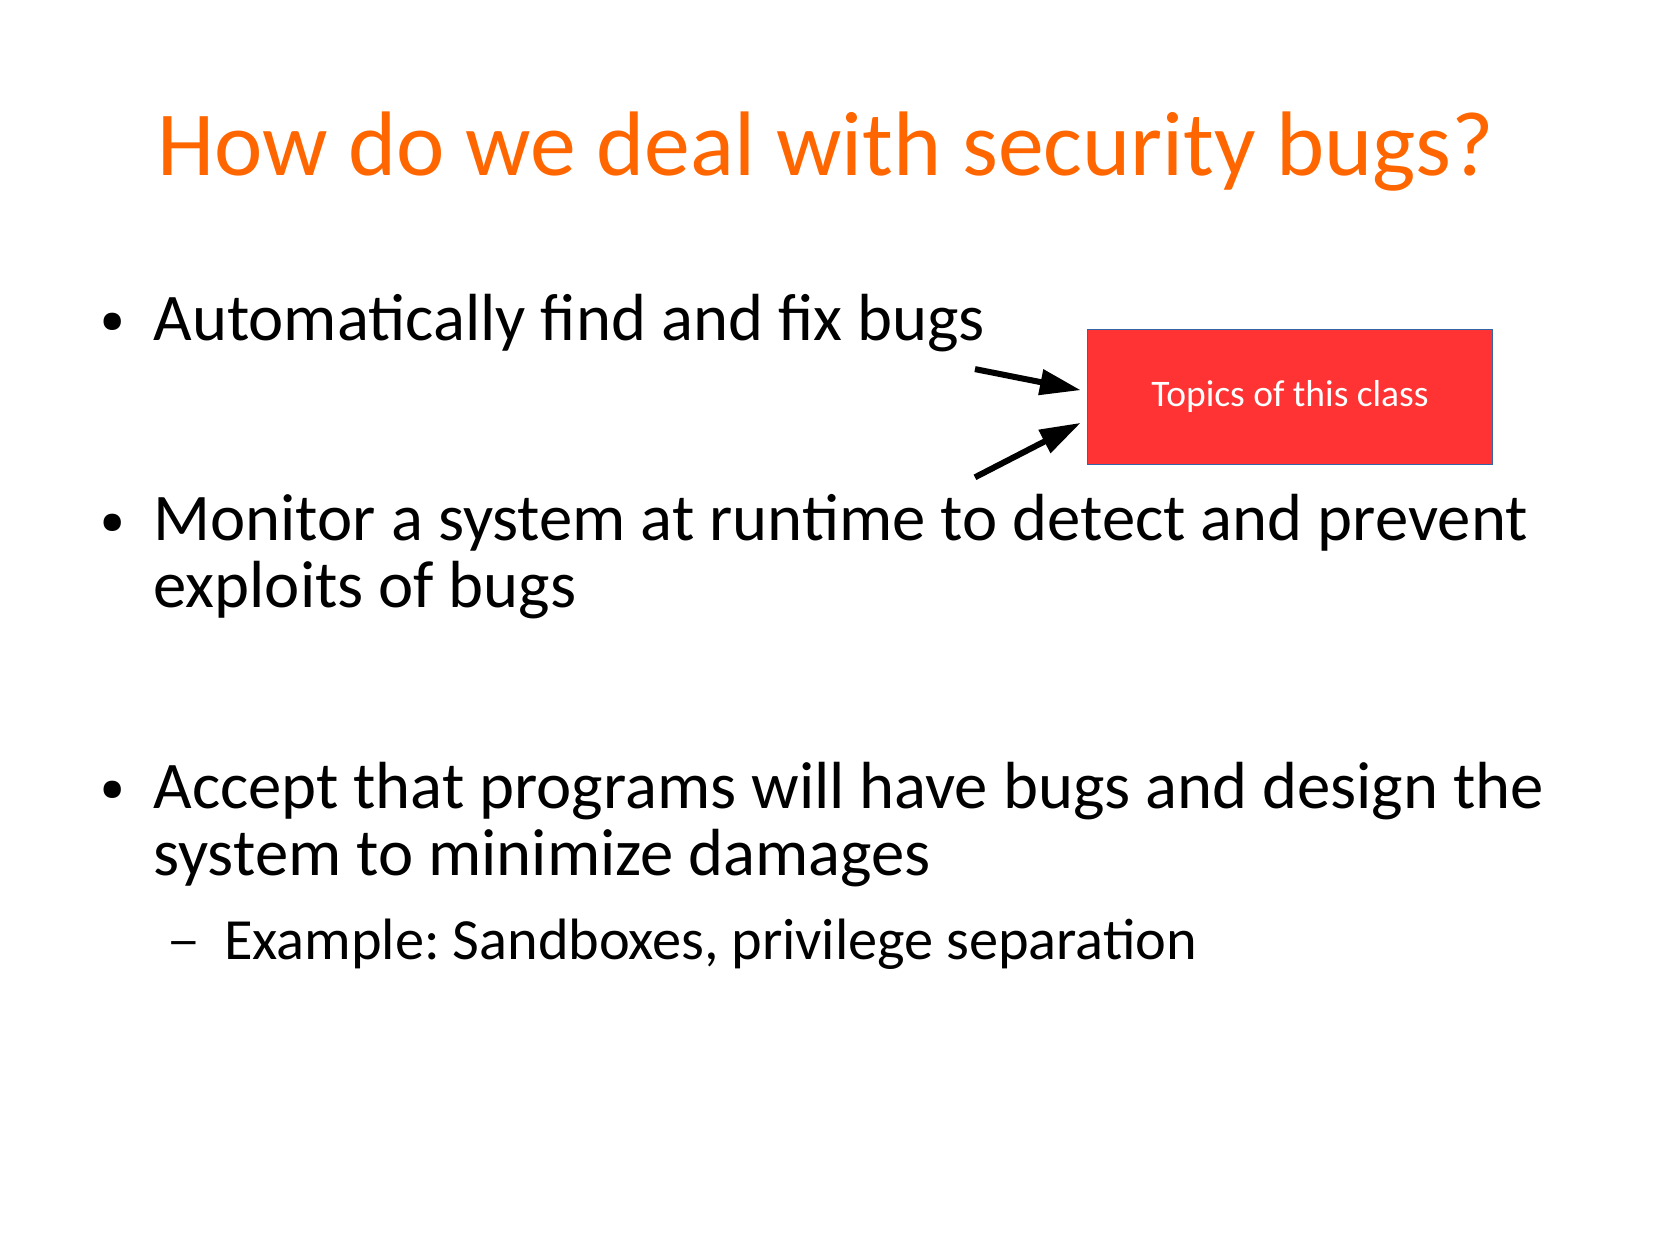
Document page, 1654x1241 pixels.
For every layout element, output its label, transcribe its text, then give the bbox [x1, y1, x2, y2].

list Automatically find and fix bugs Monitor a system at runtime to detect and prevent exploits of bugs Accept that programs will have bugs and design the system to minimize damages Example: Sandboxes, privilege separation [82, 290, 1571, 1010]
text_box Topics of this class [1087, 329, 1493, 465]
title How do we deal with security bugs? [82, 49, 1571, 257]
